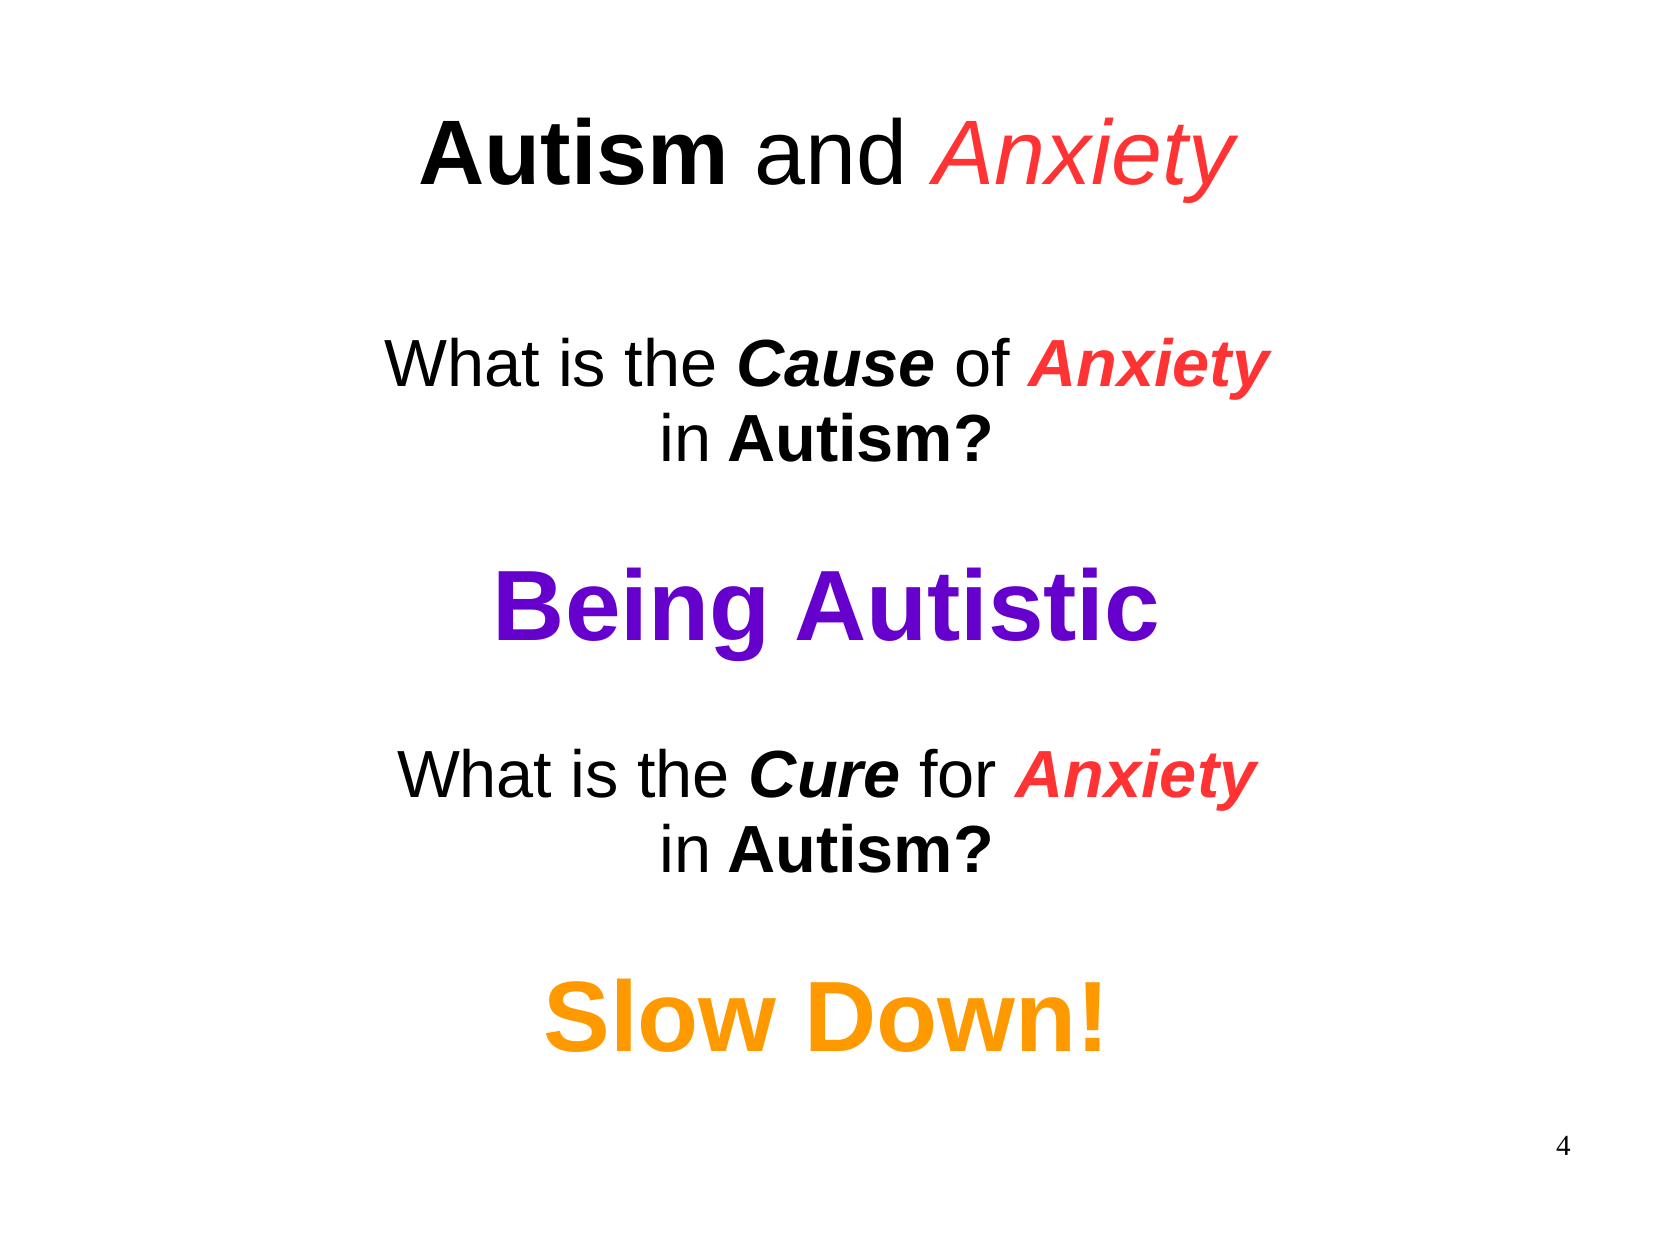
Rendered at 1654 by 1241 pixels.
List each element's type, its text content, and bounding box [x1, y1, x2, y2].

subtitle What is the Cause of Anxiety in Autism? Being Autistic What is the Cure for Anxiety in Autism? Slow Down! [82, 290, 1571, 1109]
title Autism and Anxiety [82, 49, 1571, 257]
